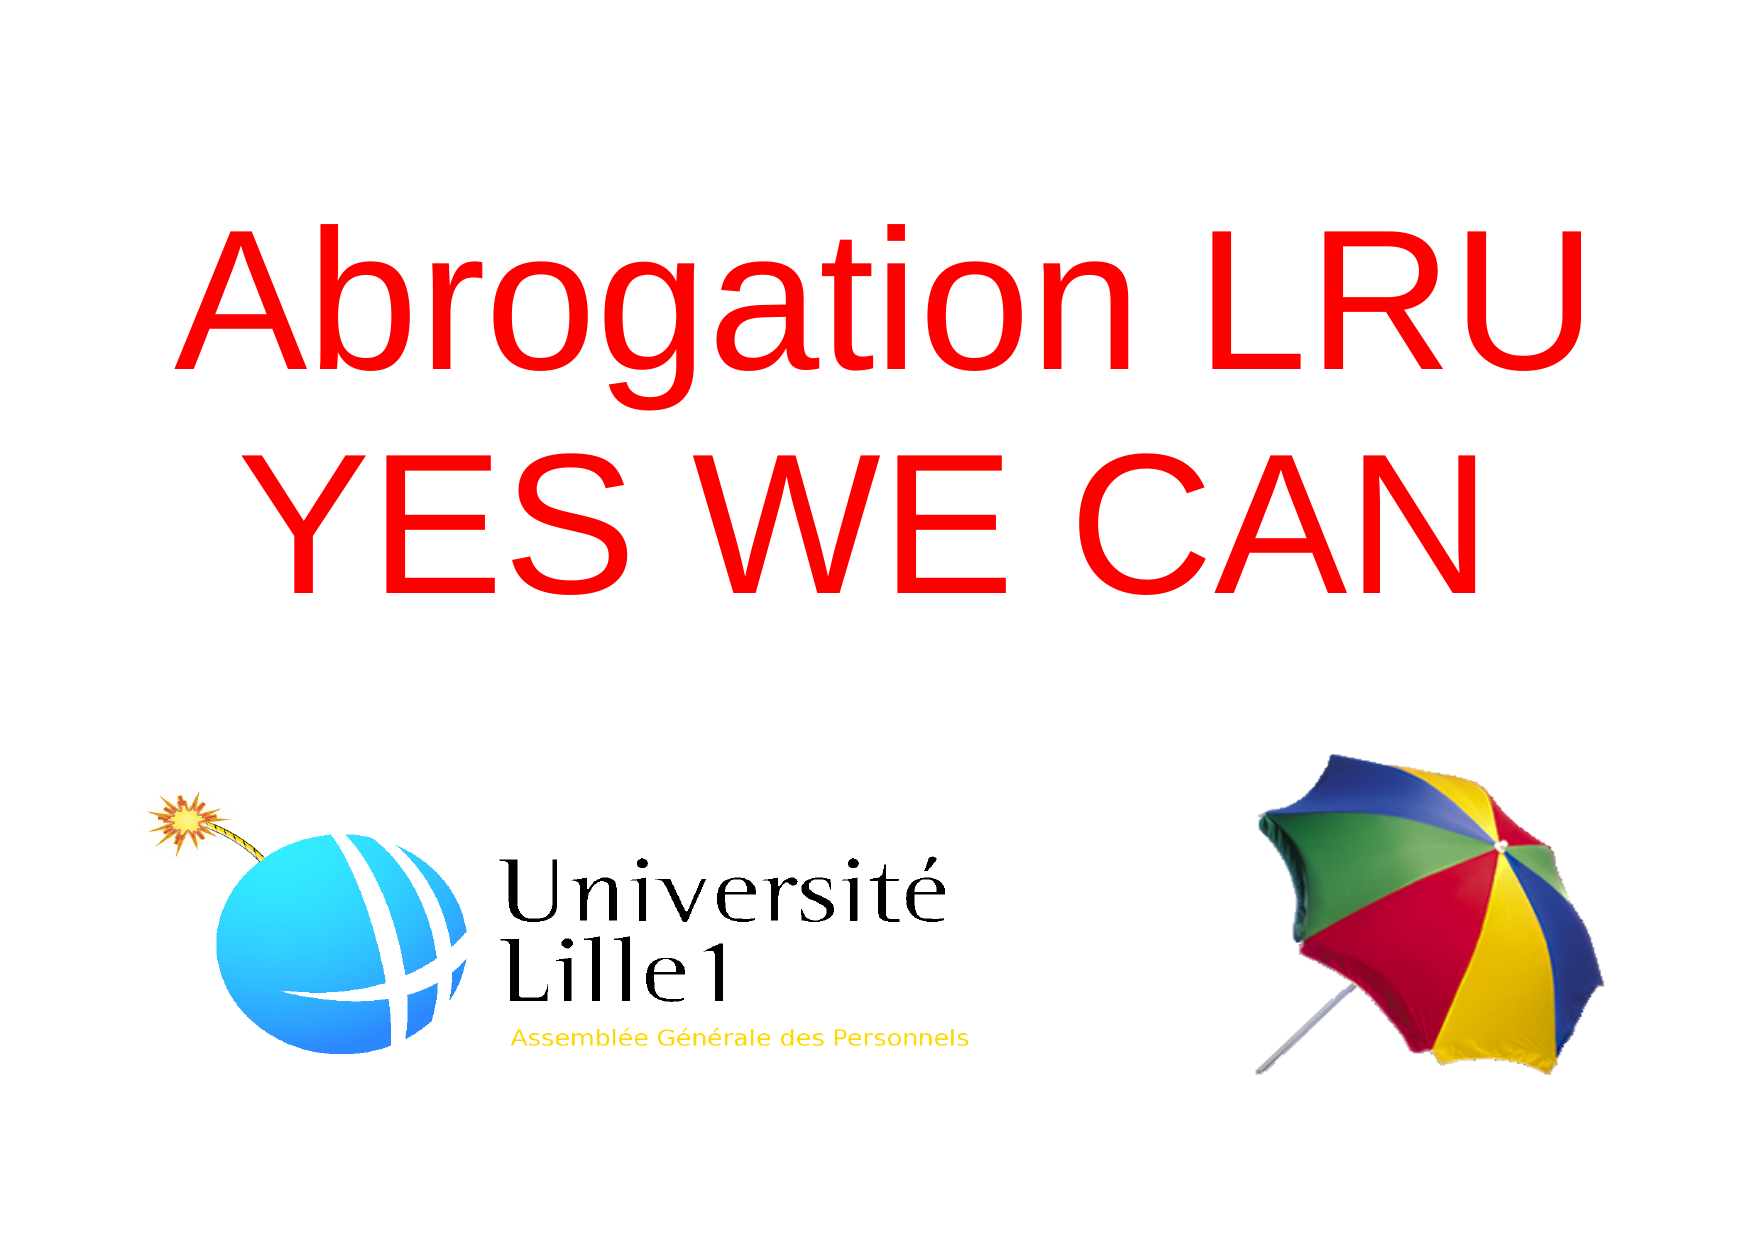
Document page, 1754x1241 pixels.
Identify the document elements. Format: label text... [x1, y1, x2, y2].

picture [1240, 886, 1625, 1093]
text_box Abrogation LRU YES WE CAN [118, 88, 1625, 886]
picture [141, 886, 968, 1054]
